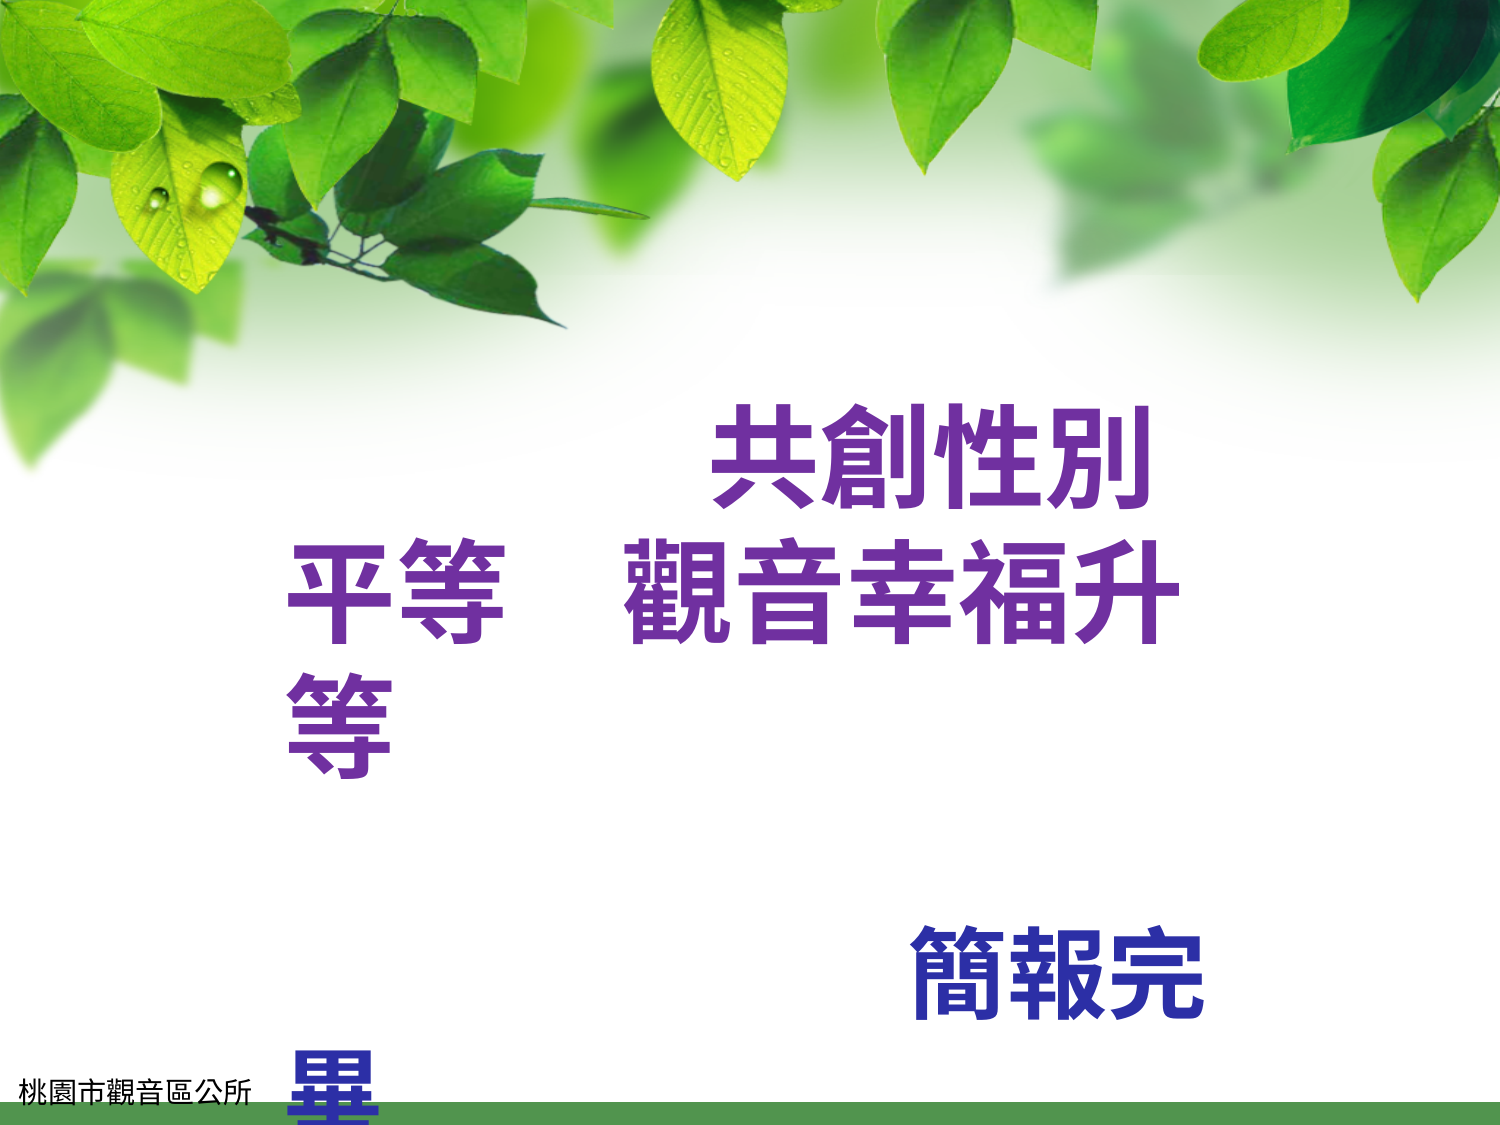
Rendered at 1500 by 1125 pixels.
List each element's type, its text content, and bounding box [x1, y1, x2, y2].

text_box 桃園市觀音區公所 [4, 1066, 268, 1117]
picture [0, 0, 1500, 488]
text_box 共創性別平等 觀音幸福升等 簡報完畢 謝謝 [268, 259, 1223, 1125]
